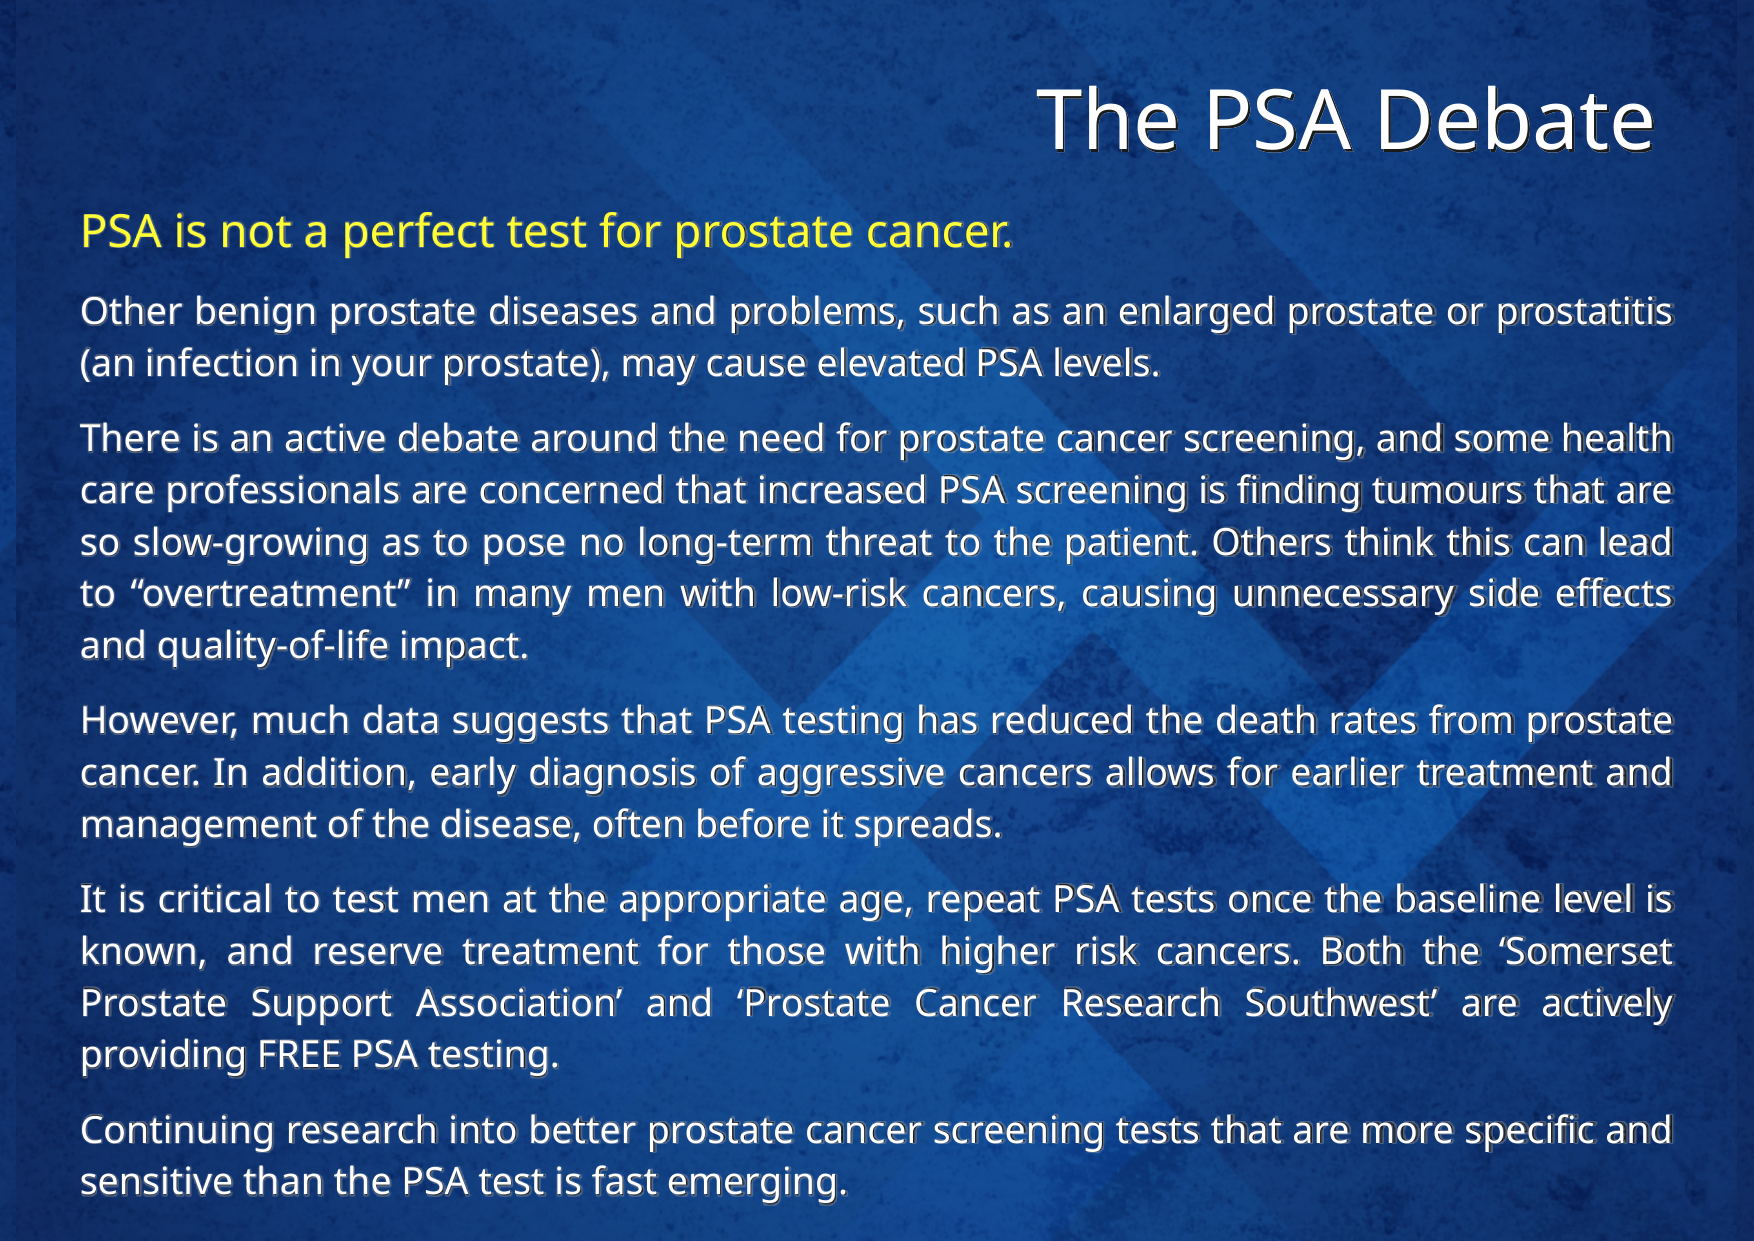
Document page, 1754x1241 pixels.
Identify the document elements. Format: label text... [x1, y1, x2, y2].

picture [0, 0, 1754, 1241]
text_box PSA is not a perfect test for prostate cancer. Other benign prostate diseases and problems, such as an enlarged prostate or prostatitis (an infection in your prostate), may cause elevated PSA levels. There is an active debate around the need for prostate cancer screening, and some health care professionals are concerned that increased PSA screening is finding tumours that are so slow-growing as to pose no long-term threat to the patient. Others think this can lead to “overtreatment” in many men with low-risk cancers, causing unnecessary side effects and quality-of-life impact. However, much data suggests that PSA testing has reduced the death rates from prostate cancer. In addition, early diagnosis of aggressive cancers allows for earlier treatment and management of the disease, often before it spreads. It is critical to test men at the appropriate age, repeat PSA tests once the baseline level is known, and reserve treatment for those with higher risk cancers. Both the ‘Somerset Prostate Support Association’ and ‘Prostate Cancer Research Southwest’ are actively providing FREE PSA testing. Continuing research into better prostate cancer screening tests that are more specific and sensitive than the PSA test is fast emerging. [64, 194, 1689, 1210]
text_box The PSA Debate [967, 59, 1672, 174]
